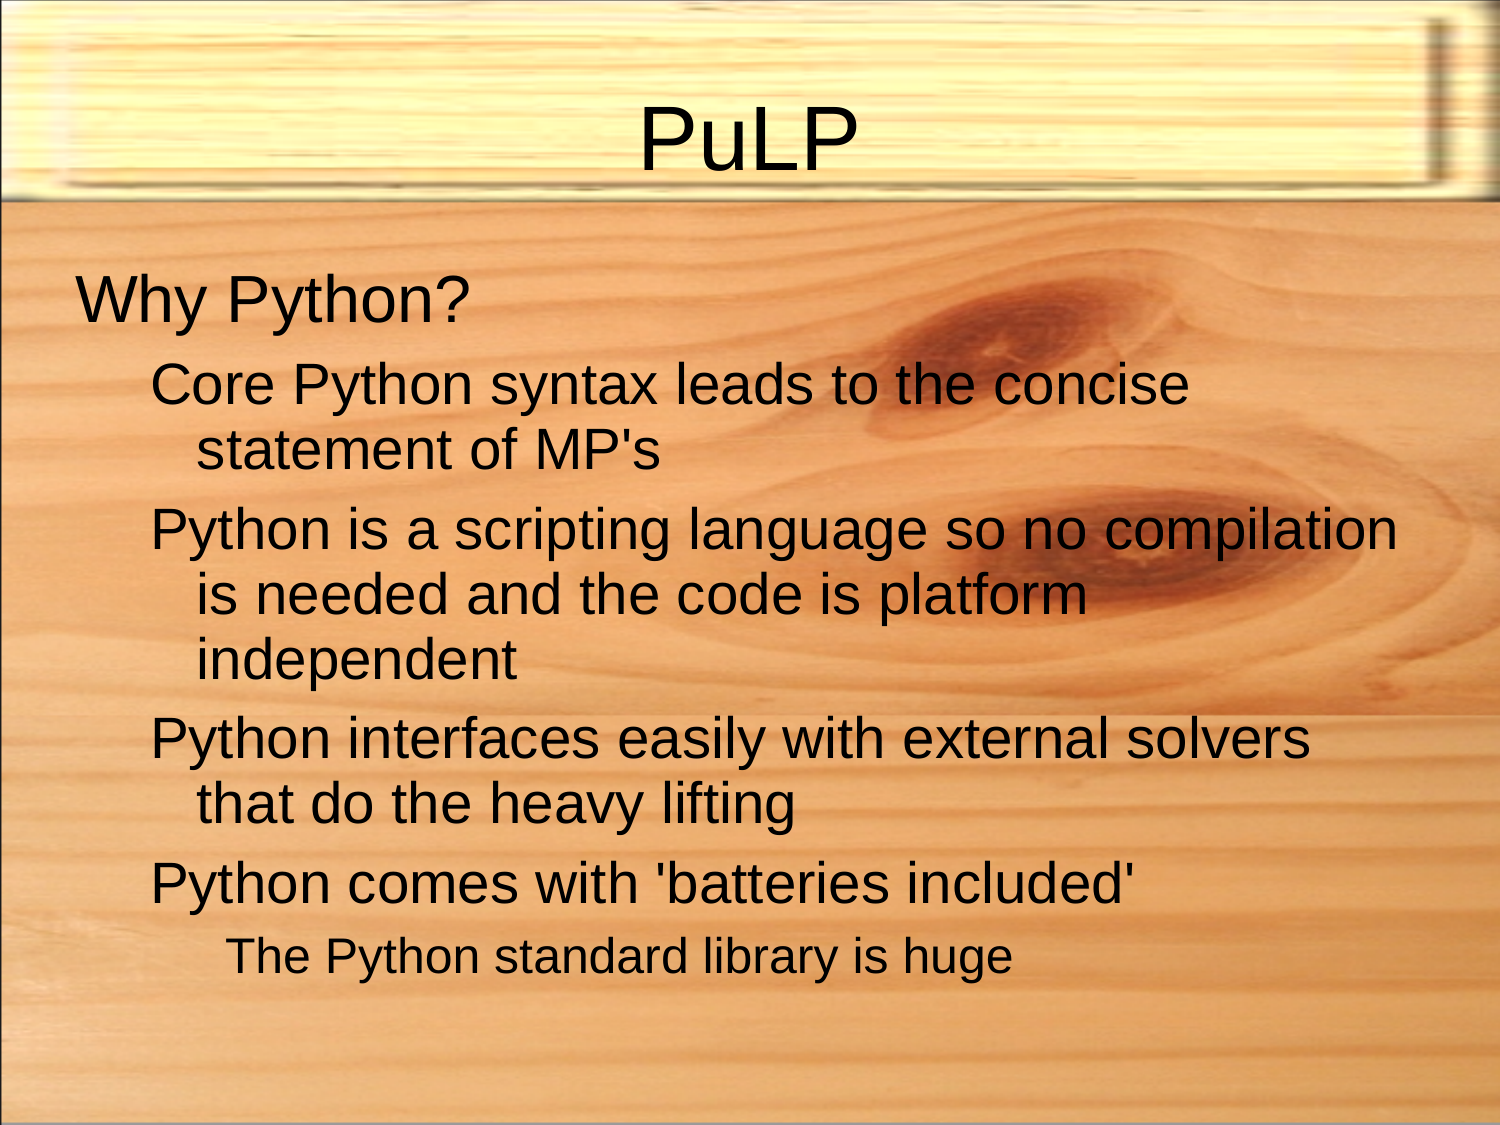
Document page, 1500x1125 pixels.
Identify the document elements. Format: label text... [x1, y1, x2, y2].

title PuLP [75, 52, 1426, 226]
list Why Python? Core Python syntax leads to the concise statement of MP's Python is a scripting language so no compilation is needed and the code is platform independent Python interfaces easily with external solvers that do the heavy lifting Python comes with 'batteries included' The Python standard library is huge [75, 262, 1426, 991]
picture [0, 0, 1500, 1125]
